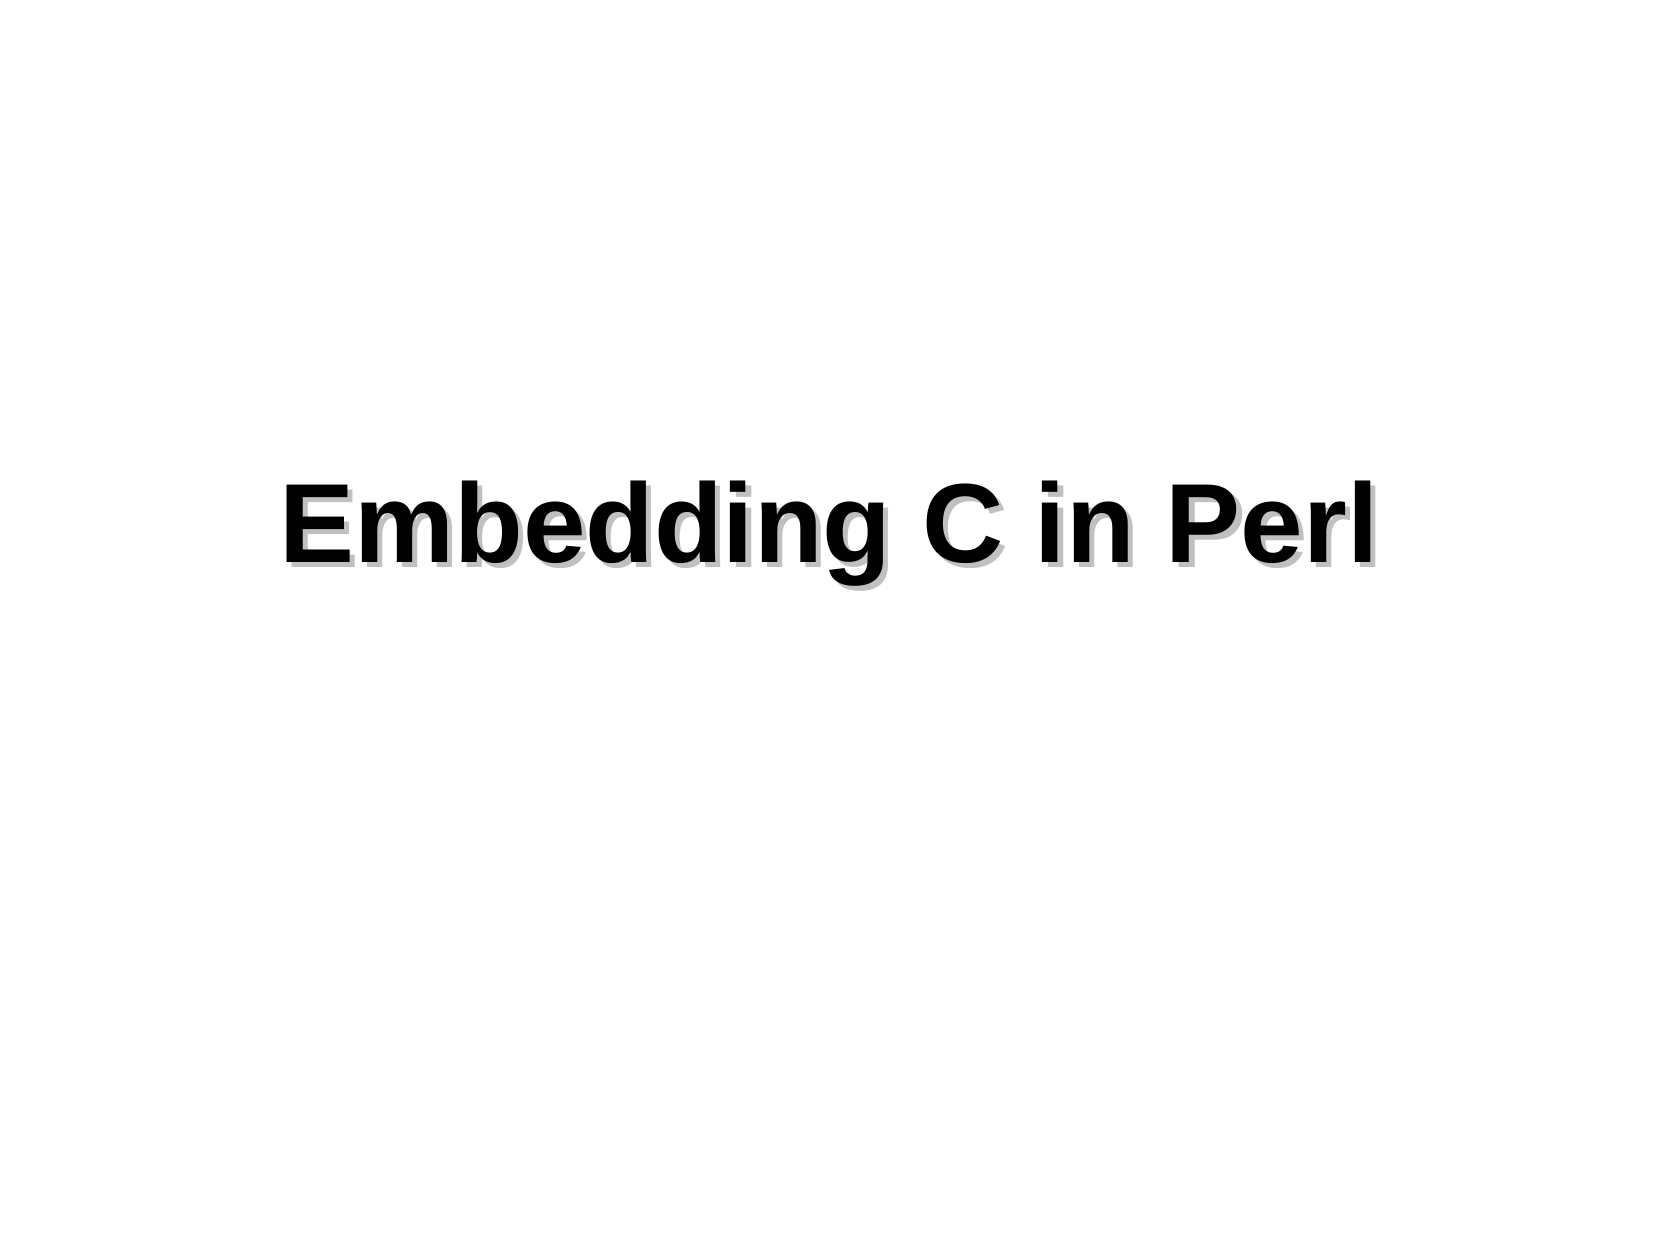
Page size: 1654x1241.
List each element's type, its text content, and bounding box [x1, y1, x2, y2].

title Embedding C in Perl [123, 419, 1536, 627]
